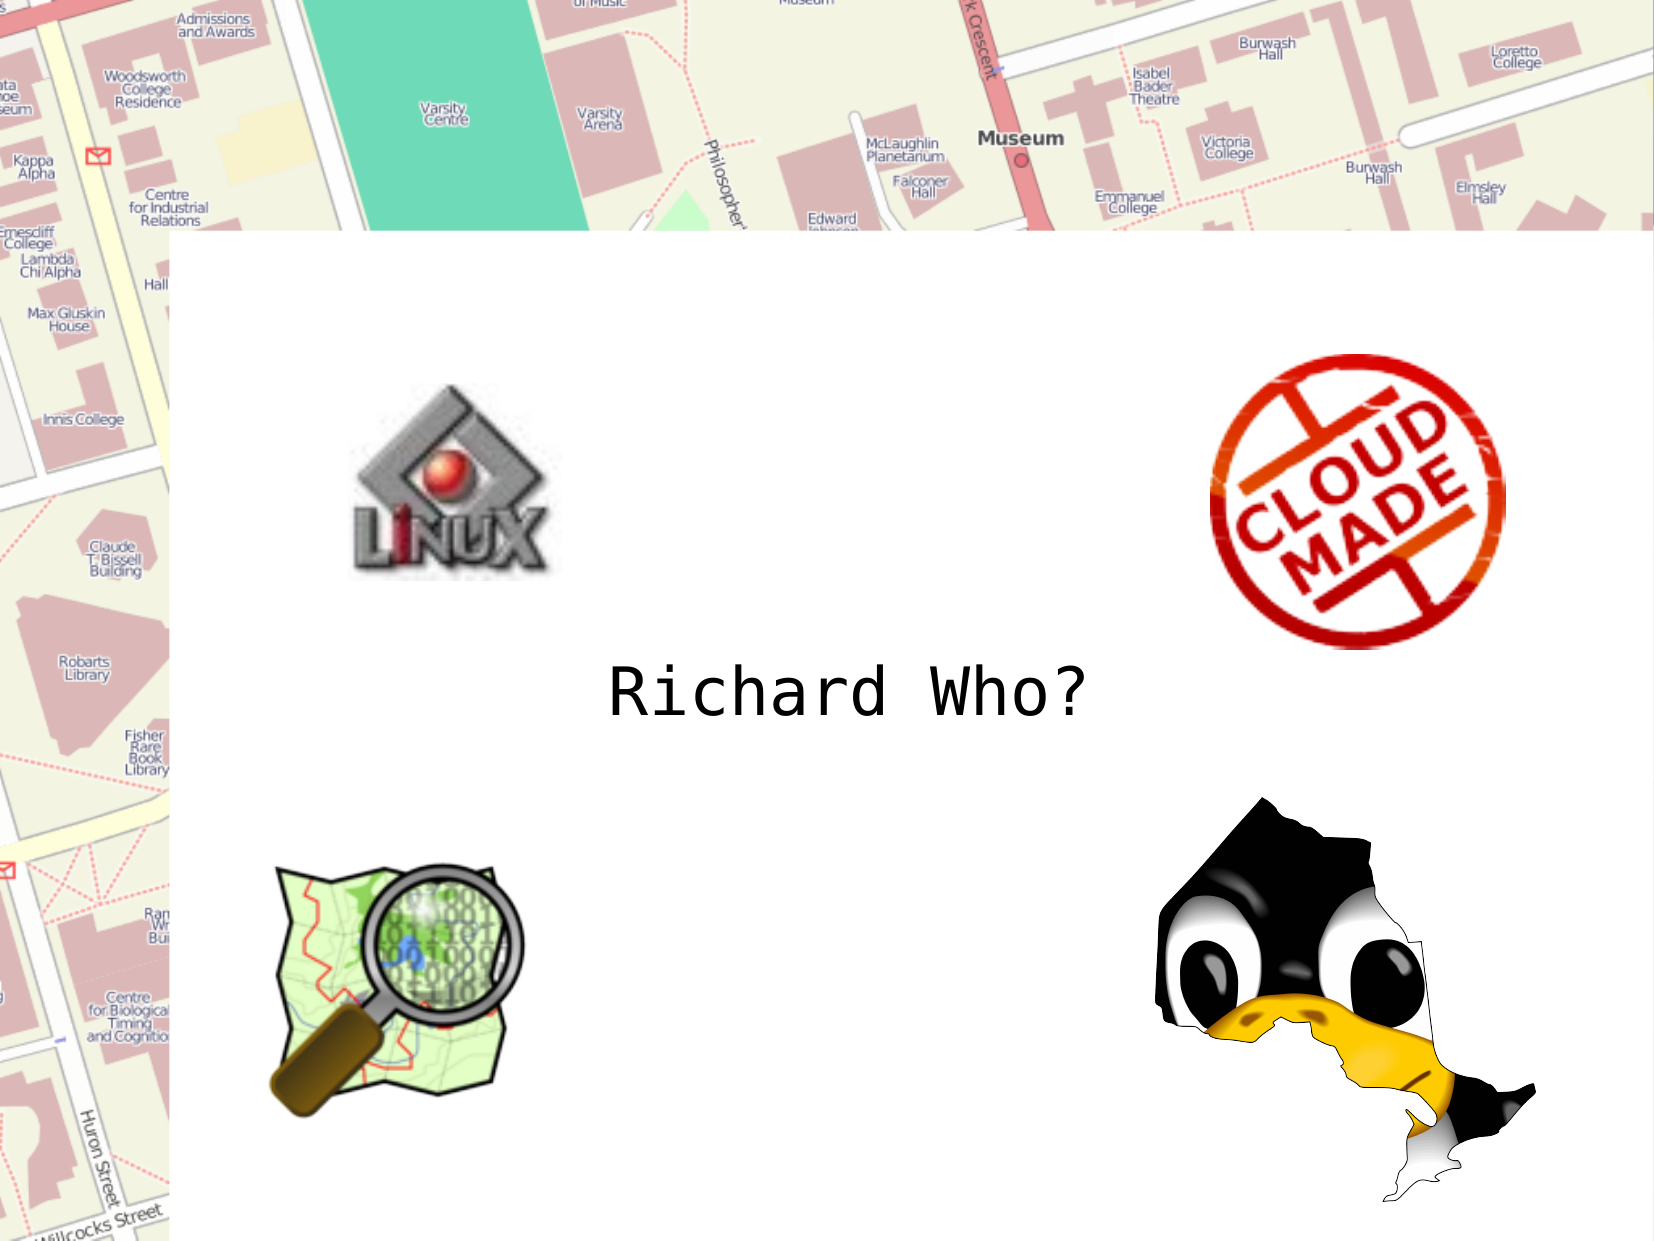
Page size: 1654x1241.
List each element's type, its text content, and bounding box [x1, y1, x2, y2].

subtitle Richard Who? [106, 244, 1595, 1063]
picture [0, 0, 1654, 1241]
